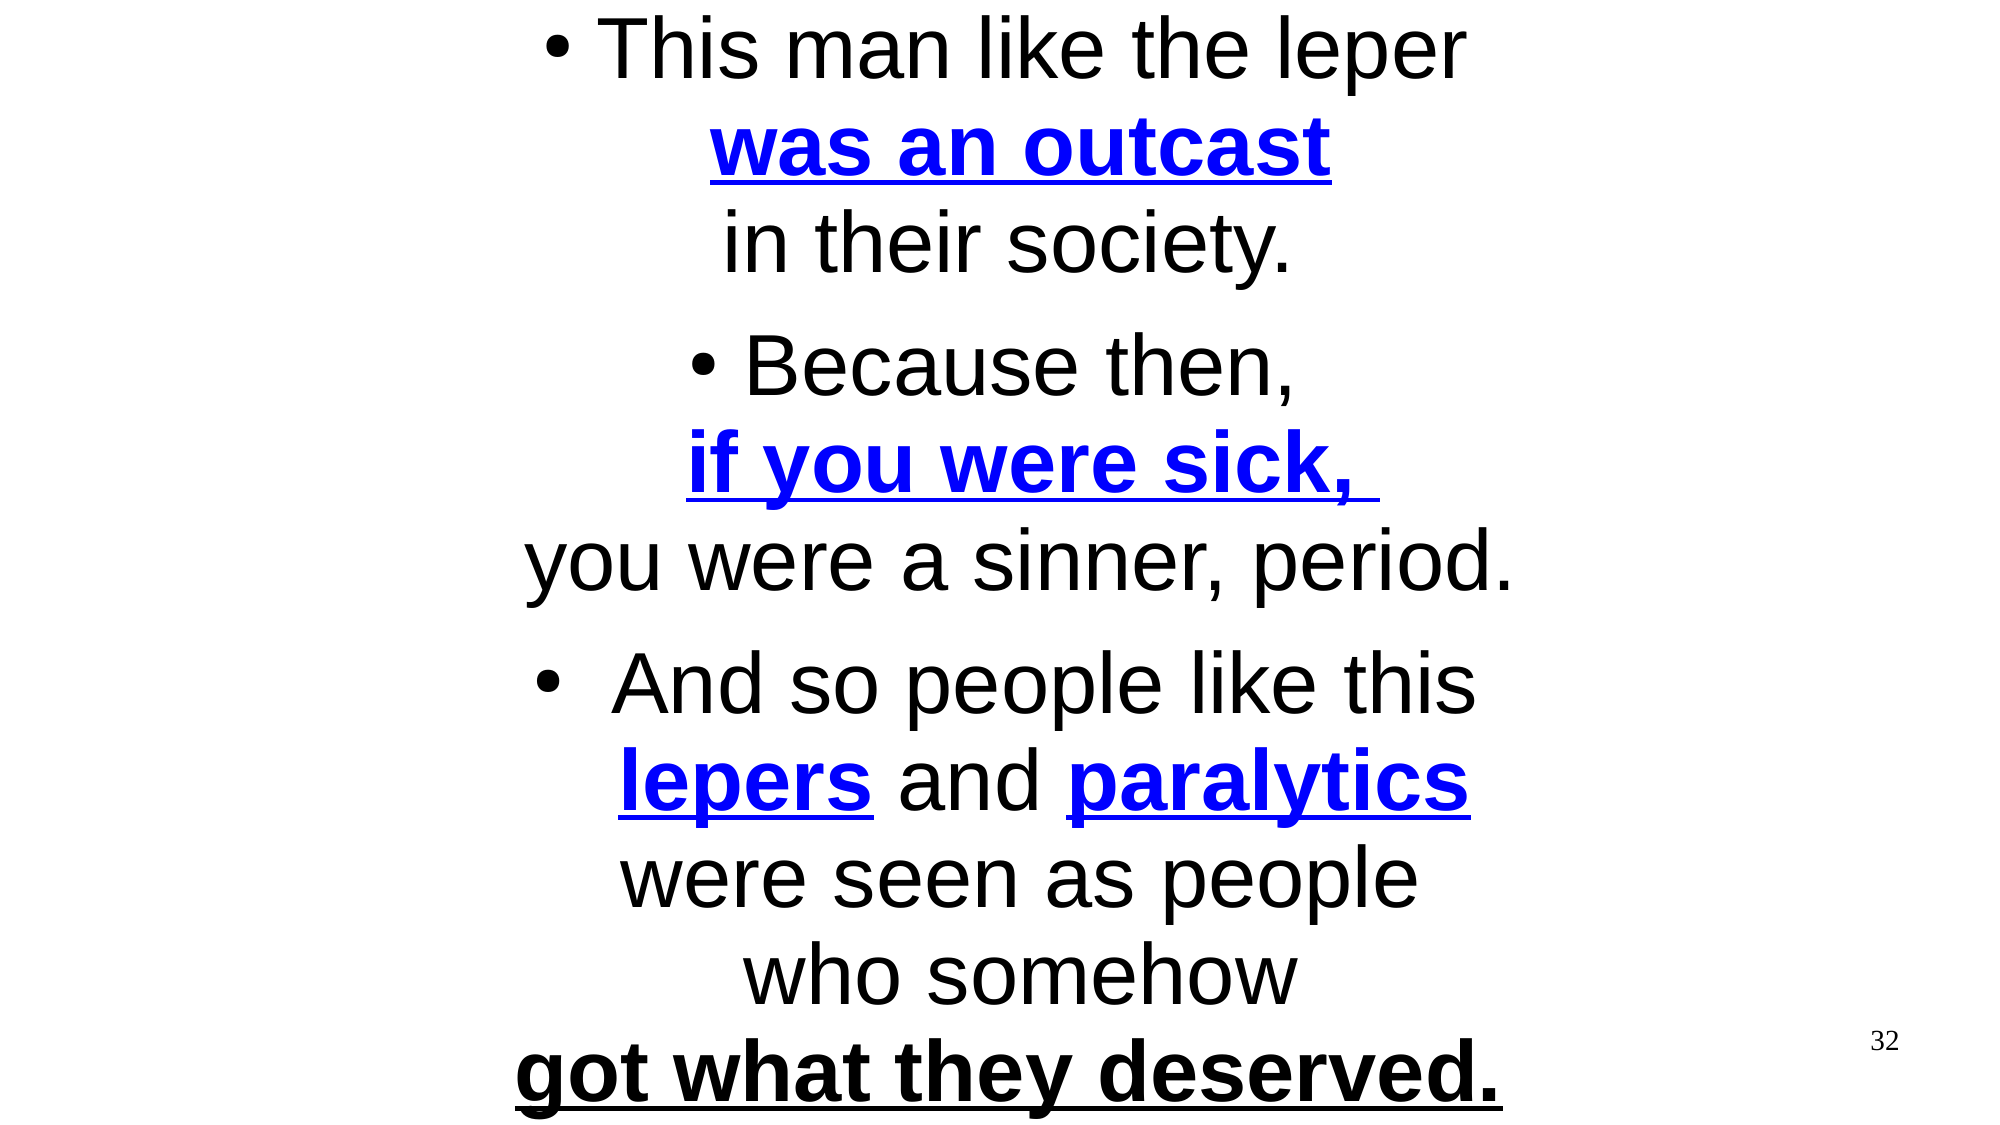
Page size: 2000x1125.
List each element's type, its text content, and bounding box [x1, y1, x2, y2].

list This man like the leper was an outcast in their society. Because then, if you were sick, you were a sinner, period. And so people like this lepers and paralytics were seen as people who somehow got what they deserved. [0, 0, 1996, 1123]
